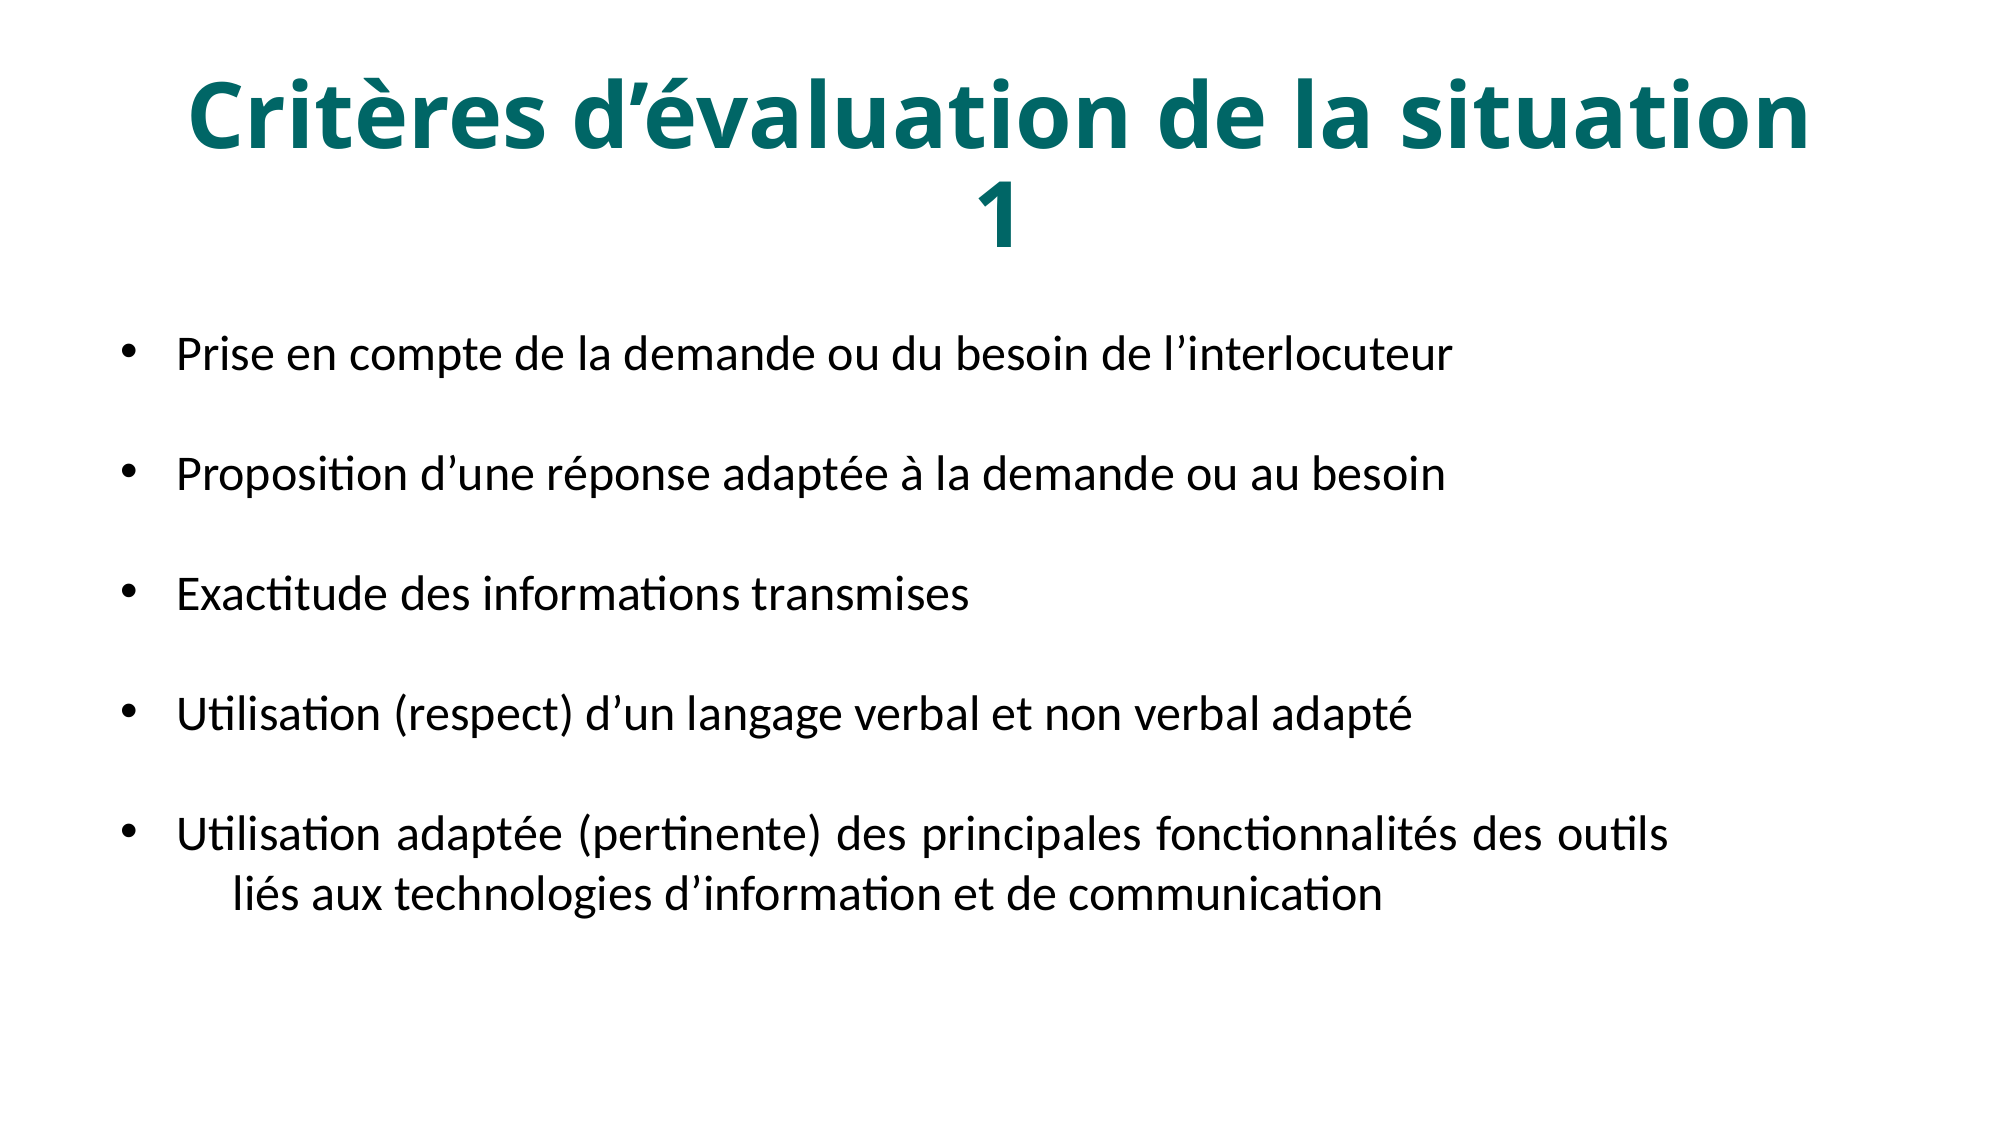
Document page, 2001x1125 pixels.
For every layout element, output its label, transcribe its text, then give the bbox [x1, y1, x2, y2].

title Critères d’évaluation de la situation 1 [137, 59, 1863, 278]
text_box Prise en compte de la demande ou du besoin de l’interlocuteur Proposition d’une réponse adaptée à la demande ou au besoin Exactitude des informations transmises Utilisation (respect) d’un langage verbal et non verbal adapté Utilisation adaptée (pertinente) des principales fonctionnalités des outils liés aux technologies d’information et de communication [105, 313, 1685, 935]
